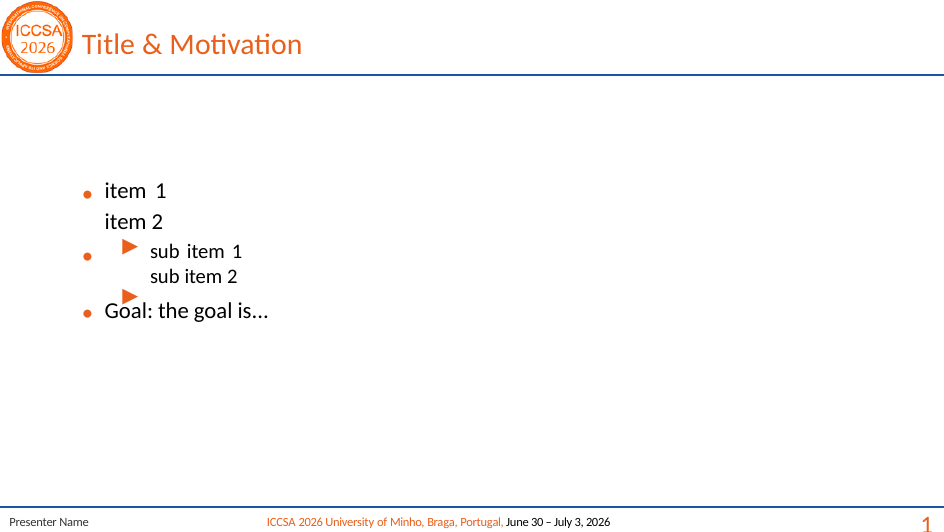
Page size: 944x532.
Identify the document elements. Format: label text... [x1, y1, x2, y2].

text_box [0, 498, 944, 516]
text_box [0, 1, 944, 84]
text_box 1 [920, 503, 935, 532]
text_box Title & Motivation [81, 19, 348, 59]
text_box ▶ ▶ [122, 231, 139, 284]
text_box sub item 1 sub item 2 [149, 238, 244, 288]
text_box Goal: the goal is... [104, 290, 322, 353]
text_box ICCSA 2026 University of Minho, Braga, Portugal, June 30 – July 3, 2026 [266, 511, 687, 528]
text_box Presenter Name [9, 511, 235, 528]
text_box item 1 item 2 [104, 171, 167, 233]
text_box • • [81, 174, 94, 237]
text_box • [81, 292, 94, 323]
